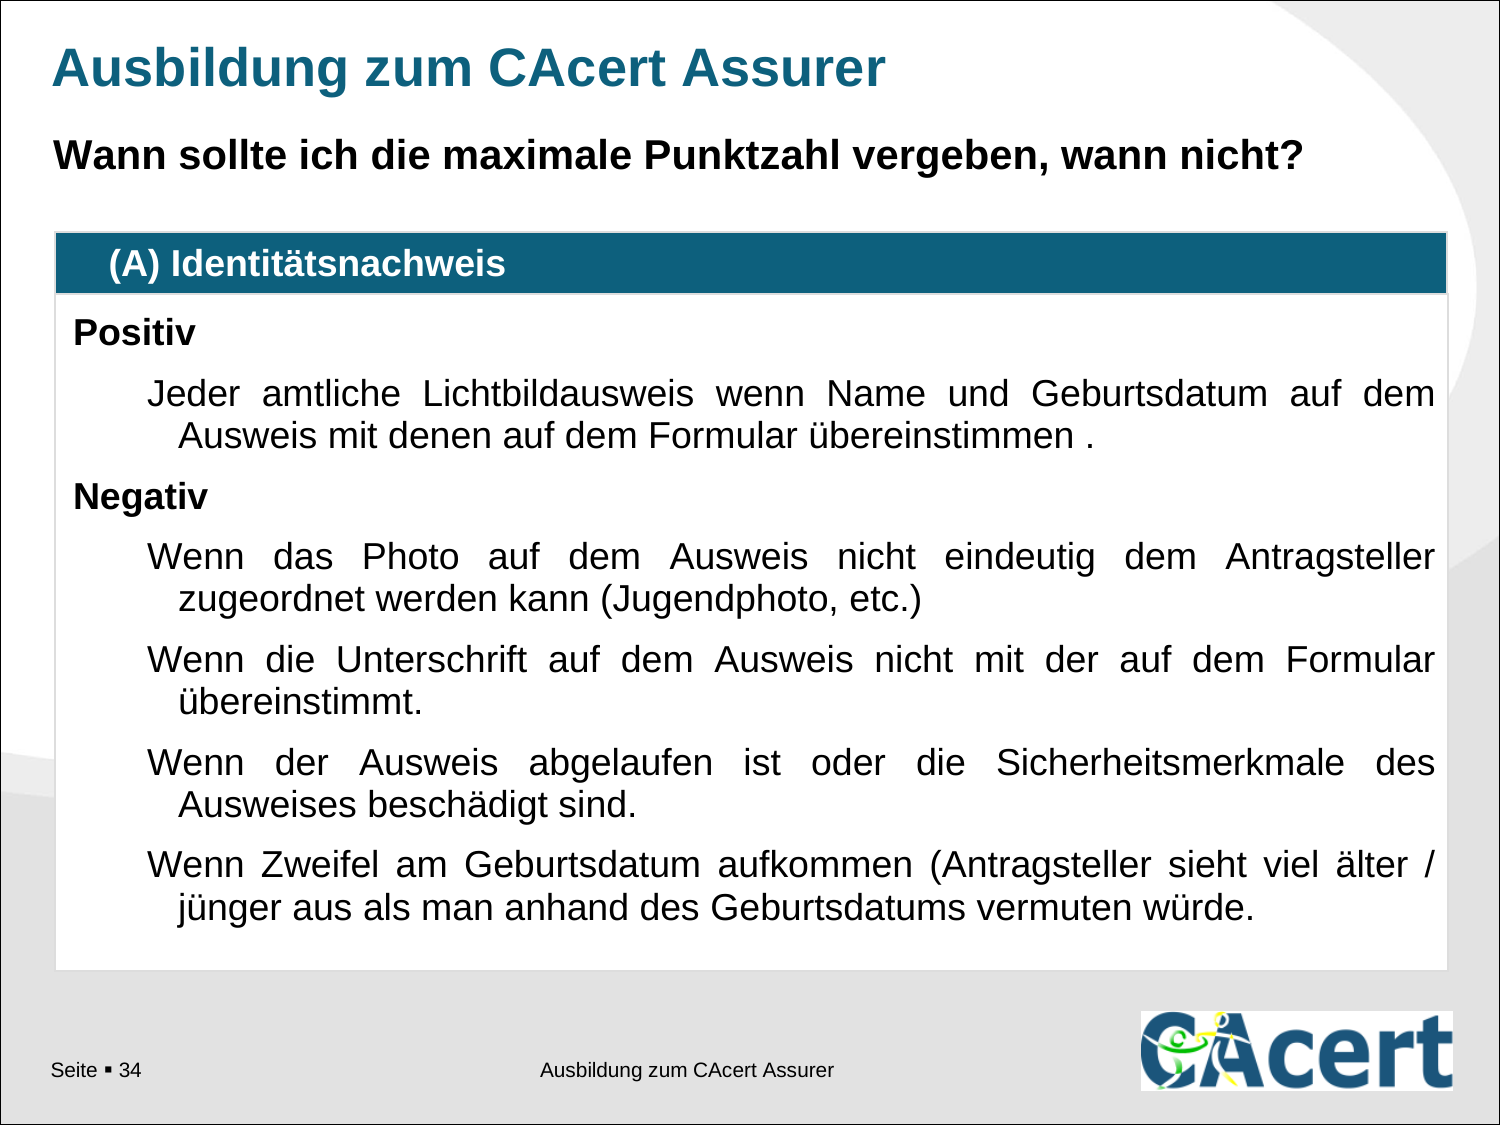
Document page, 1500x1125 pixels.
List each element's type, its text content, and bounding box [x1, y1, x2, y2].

text_box Positiv Jeder amtliche Lichtbildausweis wenn Name und Geburtsdatum auf dem Ausweis mit denen auf dem Formular übereinstimmen . Negativ Wenn das Photo auf dem Ausweis nicht eindeutig dem Antragsteller zugeordnet werden kann (Jugendphoto, etc.) Wenn die Unterschrift auf dem Ausweis nicht mit der auf dem Formular übereinstimmt. Wenn der Ausweis abgelaufen ist oder die Sicherheitsmerkmale des Ausweises beschädigt sind. Wenn Zweifel am Geburtsdatum aufkommen (Antragsteller sieht viel älter / jünger aus als man anhand des Geburtsdatums vermuten würde. [55, 294, 1448, 971]
picture [1, 1, 1499, 1124]
title Ausbildung zum CAcert Assurer [51, 19, 1450, 118]
text_box (A) Identitätsnachweis [55, 232, 1447, 294]
text_box Wann sollte ich die maximale Punktzahl vergeben, wann nicht? [53, 125, 1448, 185]
